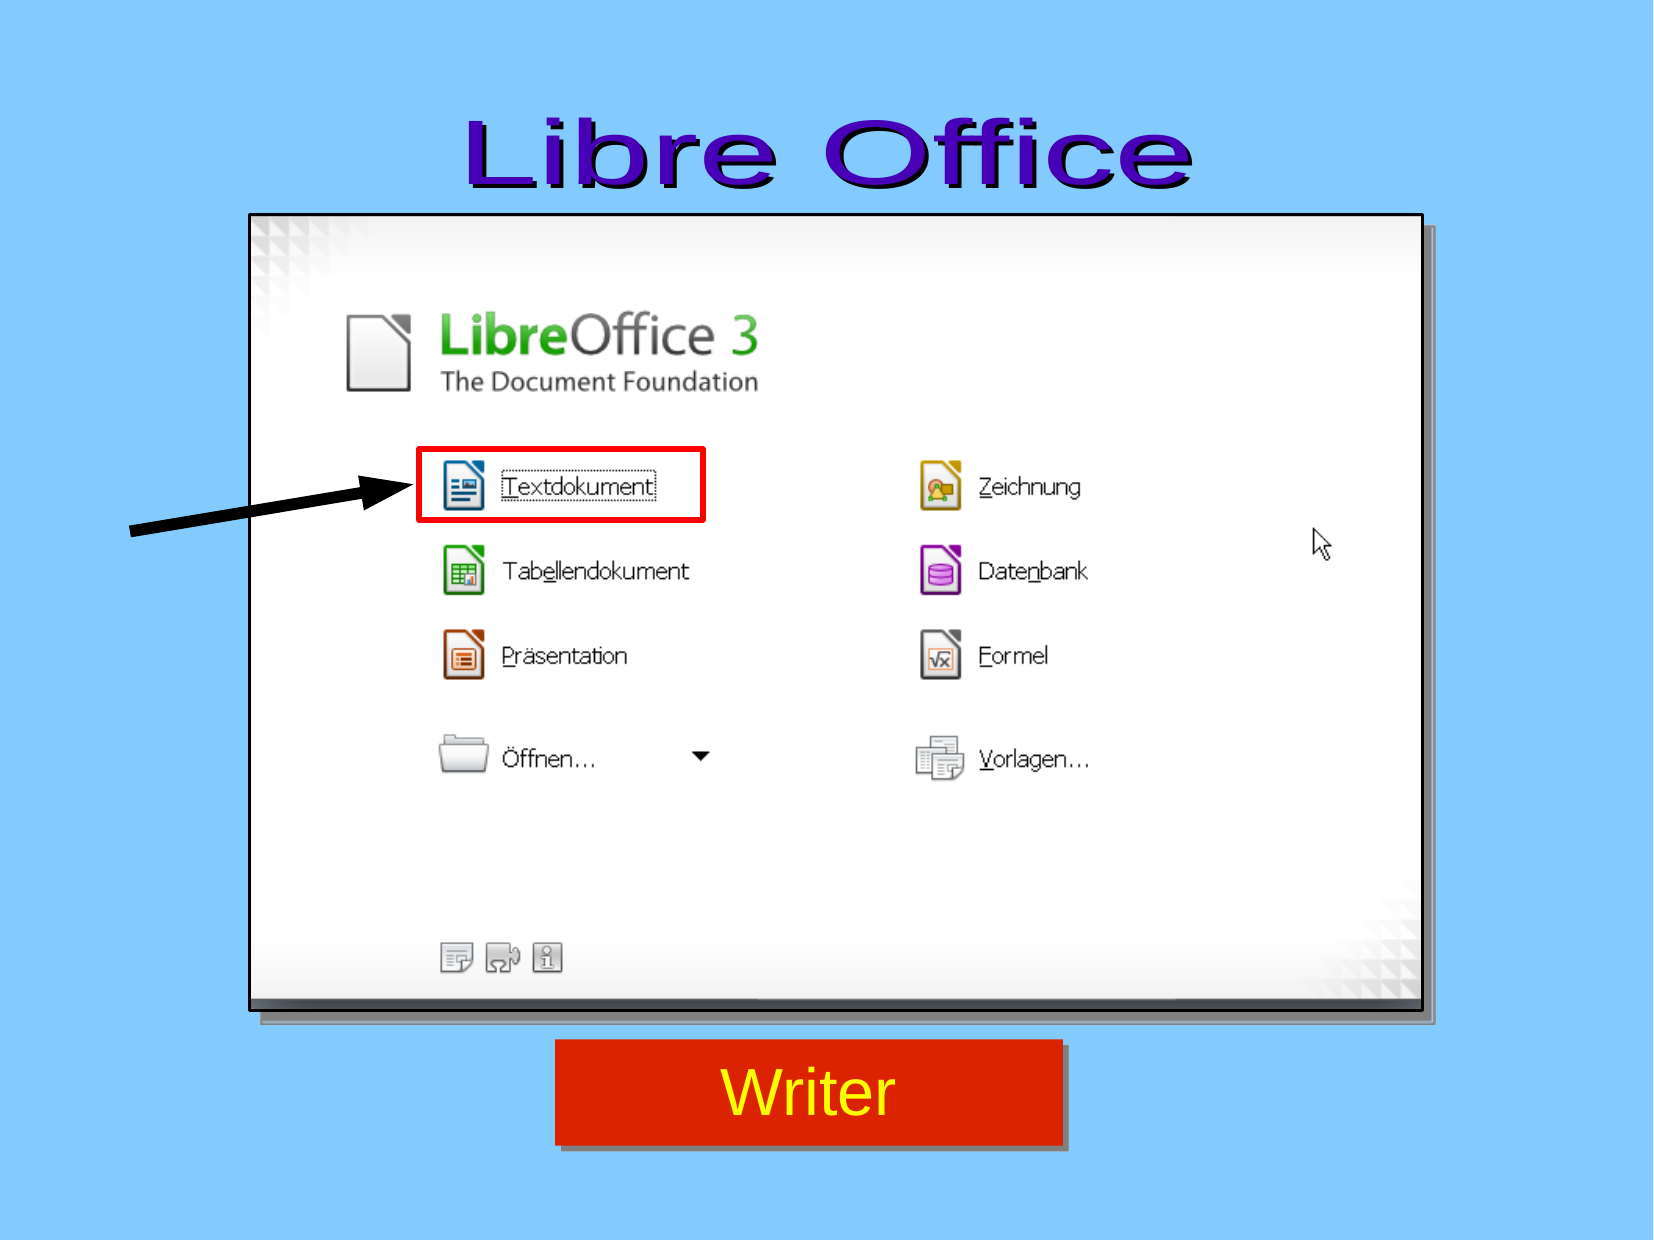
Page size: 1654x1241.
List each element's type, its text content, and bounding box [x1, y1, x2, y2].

picture [250, 257, 1421, 1010]
subtitle Writer [555, 1039, 1063, 1146]
title Libre Office [82, 49, 1571, 257]
